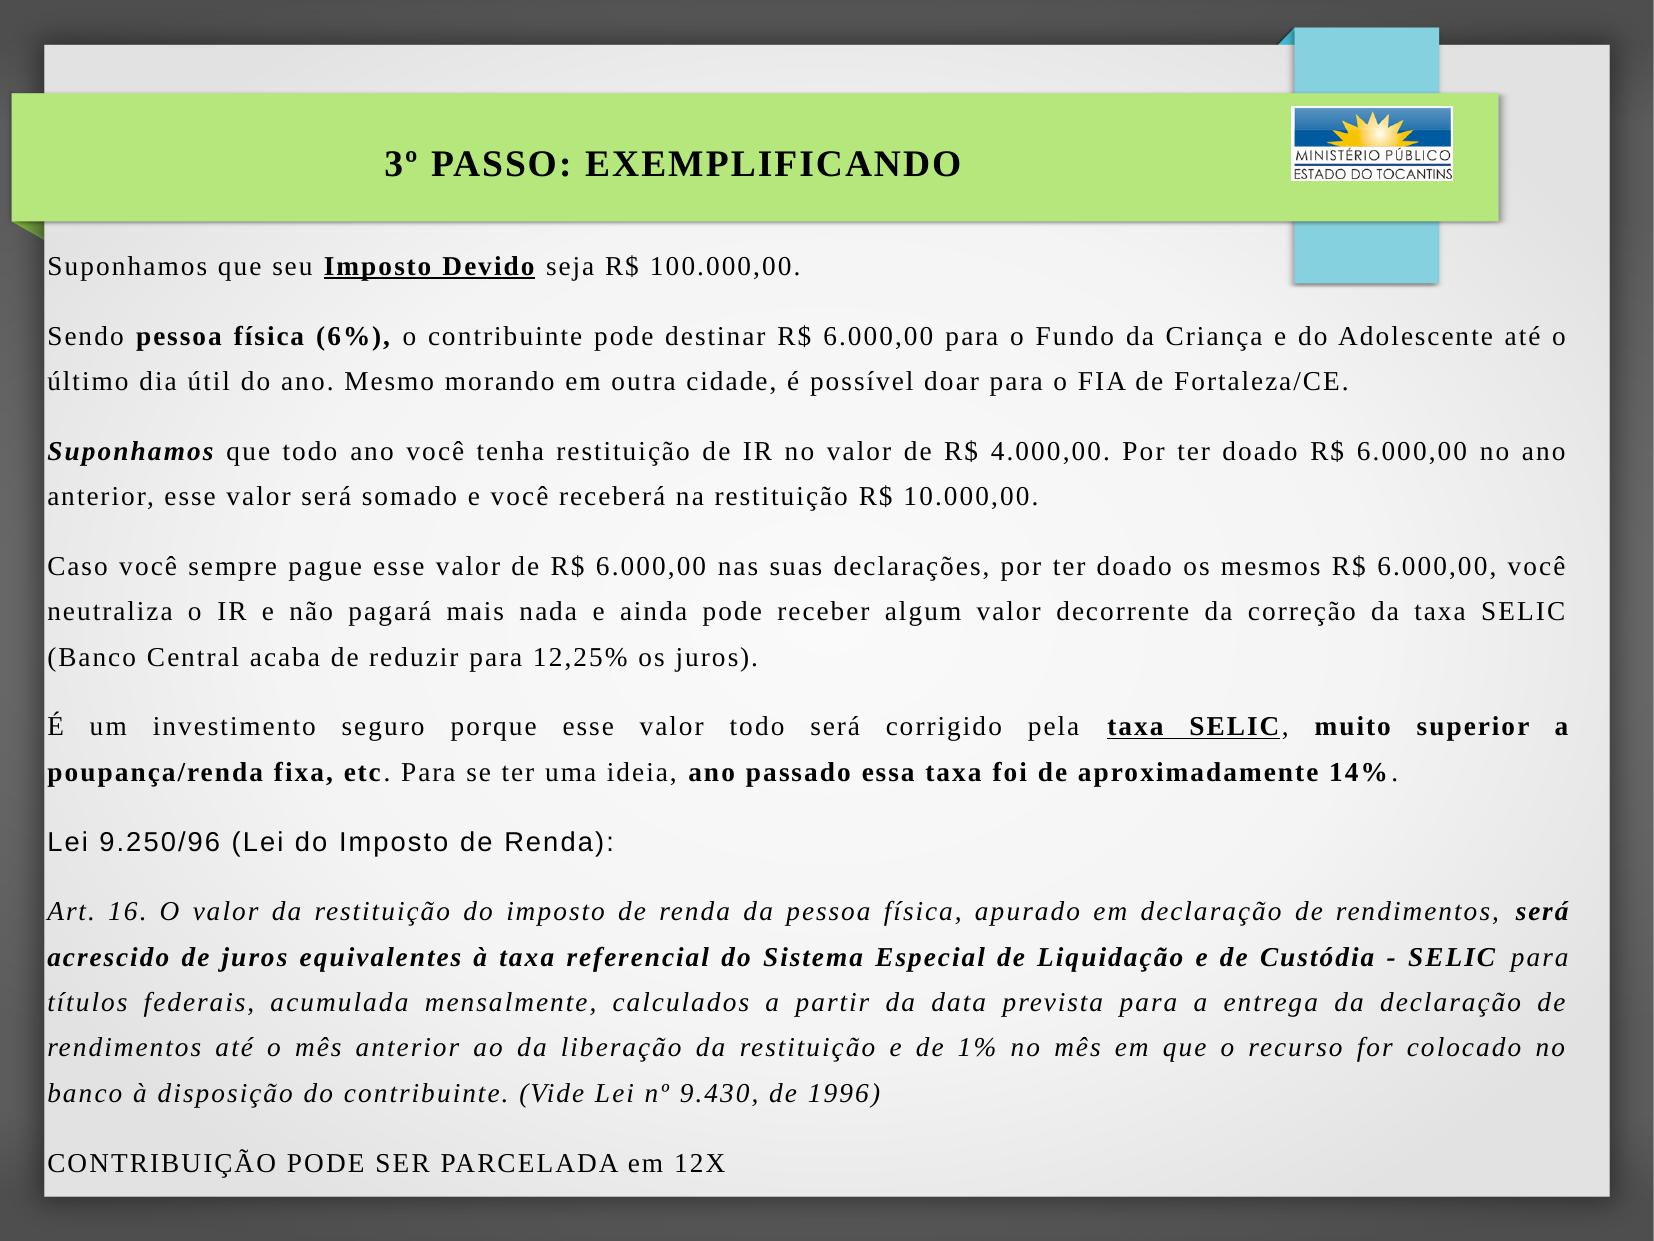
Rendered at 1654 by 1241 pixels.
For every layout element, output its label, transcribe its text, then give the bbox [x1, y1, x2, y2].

title 3º PASSO: EXEMPLIFICANDO [82, 94, 1264, 213]
picture [0, 0, 1654, 1241]
list Suponhamos que seu Imposto Devido seja R$ 100.000,00. Sendo pessoa física (6%), o contribuinte pode destinar R$ 6.000,00 para o Fundo da Criança e do Adolescente até o último dia útil do ano. Mesmo morando em outra cidade, é possível doar para o FIA de Fortaleza/CE. Suponhamos que todo ano você tenha restituição de IR no valor de R$ 4.000,00. Por ter doado R$ 6.000,00 no ano anterior, esse valor será somado e você receberá na restituição R$ 10.000,00. Caso você sempre pague esse valor de R$ 6.000,00 nas suas declarações, por ter doado os mesmos R$ 6.000,00, você neutraliza o IR e não pagará mais nada e ainda pode receber algum valor decorrente da correção da taxa SELIC (Banco Central acaba de reduzir para 12,25% os juros). É um investimento seguro porque esse valor todo será corrigido pela taxa SELIC, muito superior a poupança/renda fixa, etc. Para se ter uma ideia, ano passado essa taxa foi de aproximadamente 14%. Lei 9.250/96 (Lei do Imposto de Renda): Art. 16. O valor da restituição do imposto de renda da pessoa física, apurado em declaração de rendimentos, será acrescido de juros equivalentes à taxa referencial do Sistema Especial de Liquidação e de Custódia - SELIC para títulos federais, acumulada mensalmente, calculados a partir da data prevista para a entrega da declaração de rendimentos até o mês anterior ao da liberação da restituição e de 1% no mês em que o recurso for colocado no banco à disposição do contribuinte. (Vide Lei nº 9.430, de 1996) CONTRIBUIÇÃO PODE SER PARCELADA em 12X [47, 236, 1571, 1182]
